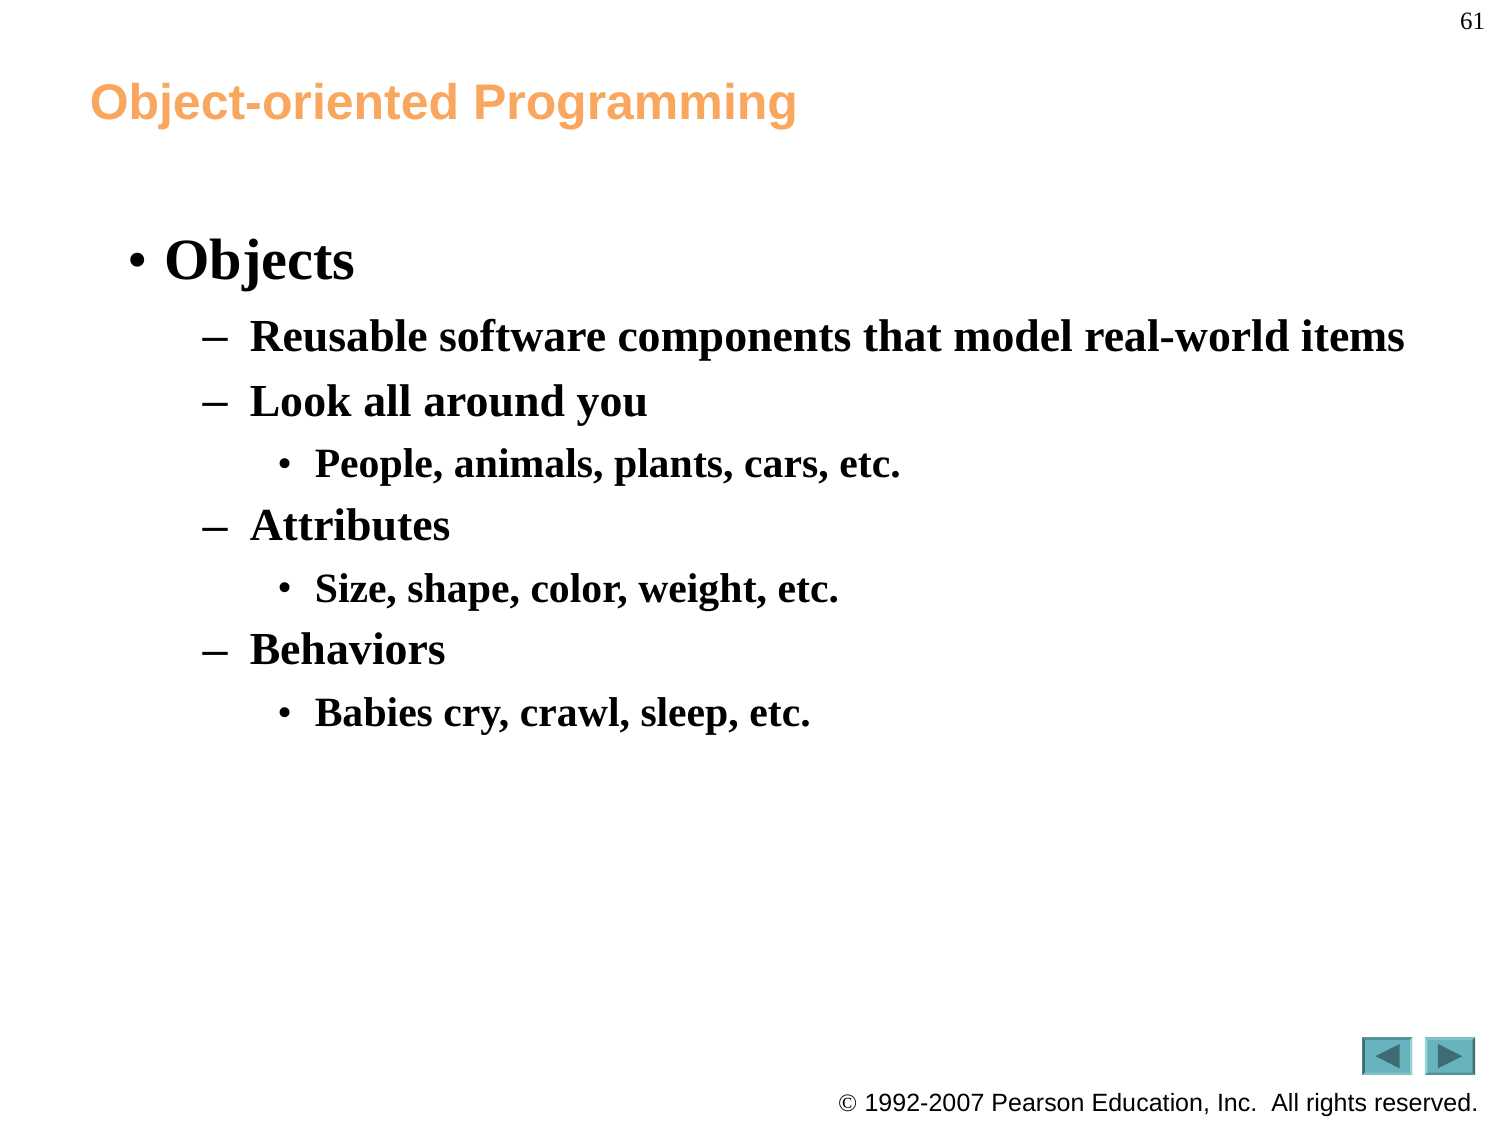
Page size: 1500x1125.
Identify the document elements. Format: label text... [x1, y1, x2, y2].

title Object-oriented Programming [75, 12, 1426, 201]
list Objects Reusable software components that model real-world items Look all around you People, animals, plants, cars, etc. Attributes Size, shape, color, weight, etc. Behaviors Babies cry, crawl, sleep, etc. [112, 220, 1425, 963]
